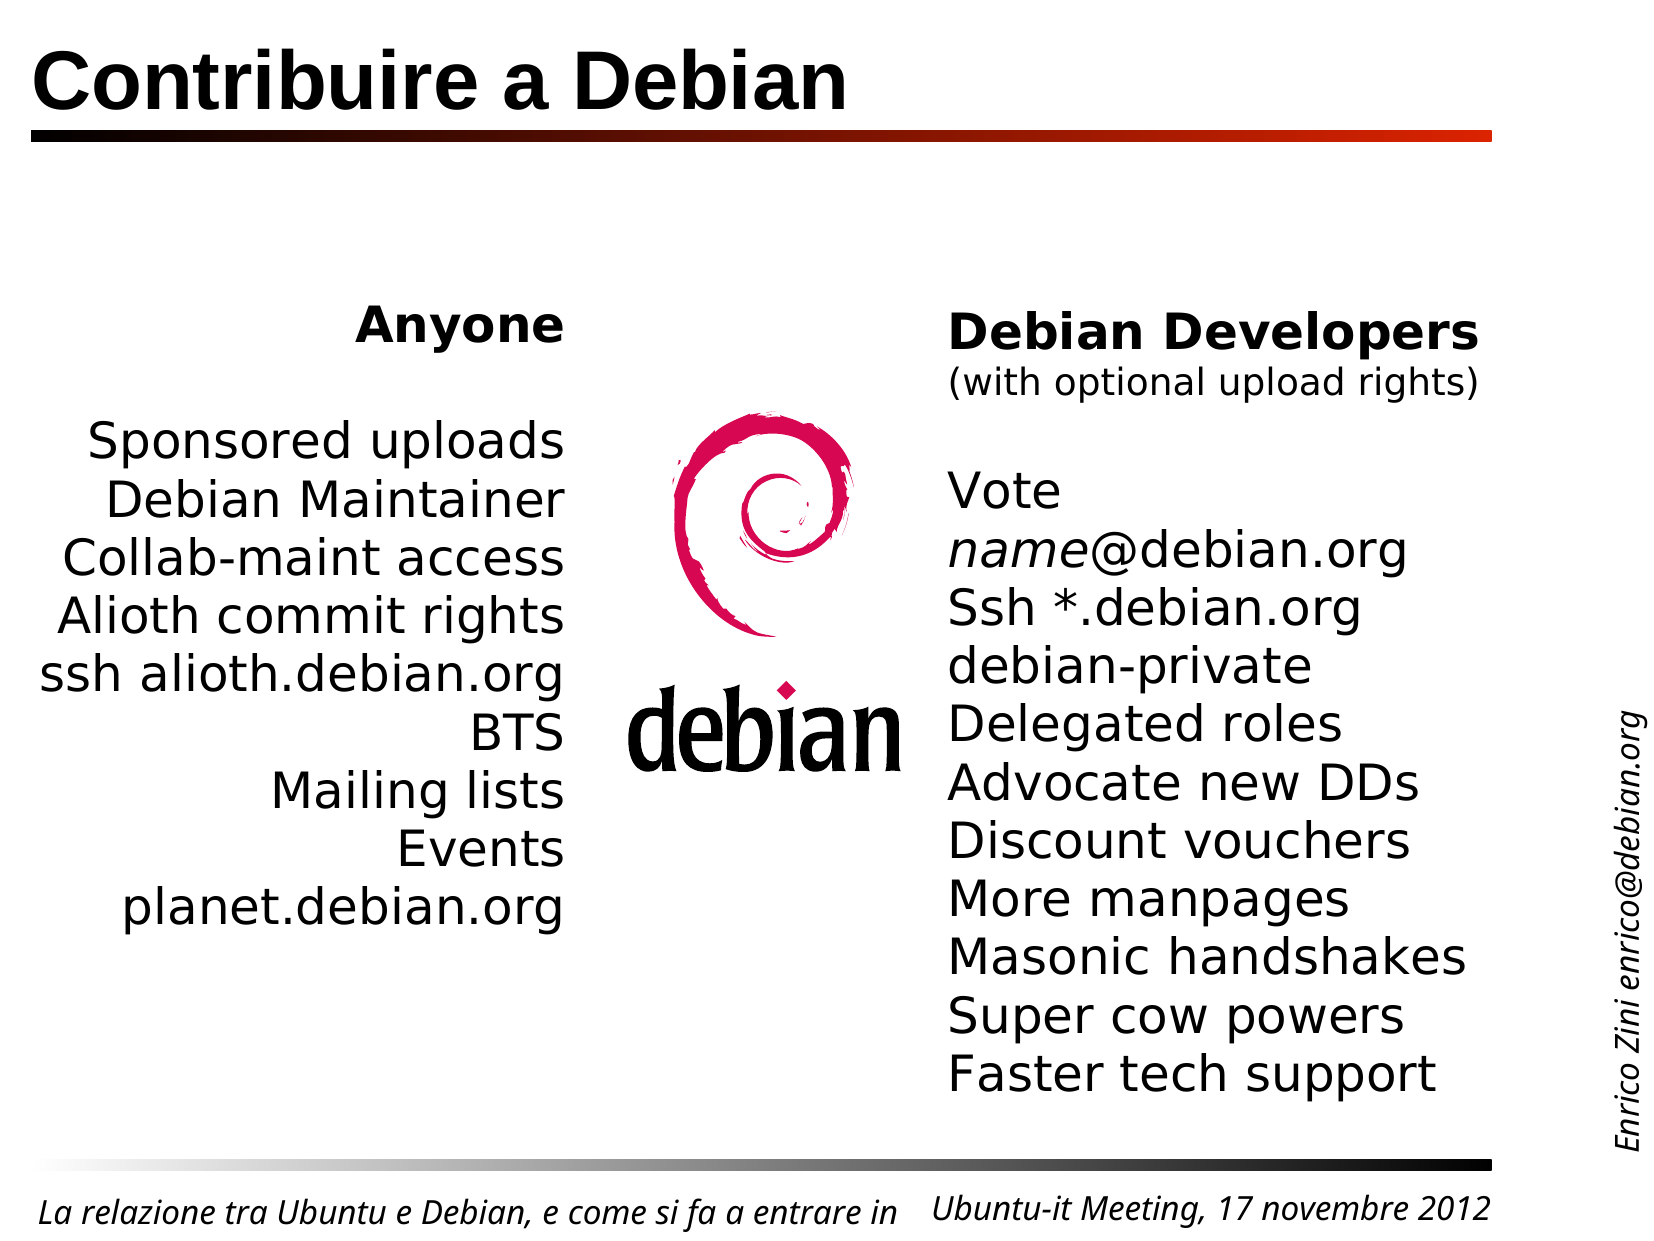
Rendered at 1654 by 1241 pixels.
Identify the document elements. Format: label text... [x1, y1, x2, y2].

text_box Anyone Sponsored uploads Debian Maintainer Collab-maint access Alioth commit rights ssh alioth.debian.org BTS Mailing lists Events planet.debian.org [22, 295, 566, 937]
text_box Contribuire a Debian [31, 34, 1438, 168]
text_box Debian Developers (with optional upload rights) Vote name@debian.org Ssh *.debian.org debian-private Delegated roles Advocate new DDs Discount vouchers More manpages Masonic handshakes Super cow powers Faster tech support [947, 302, 1492, 1104]
picture [627, 410, 902, 774]
